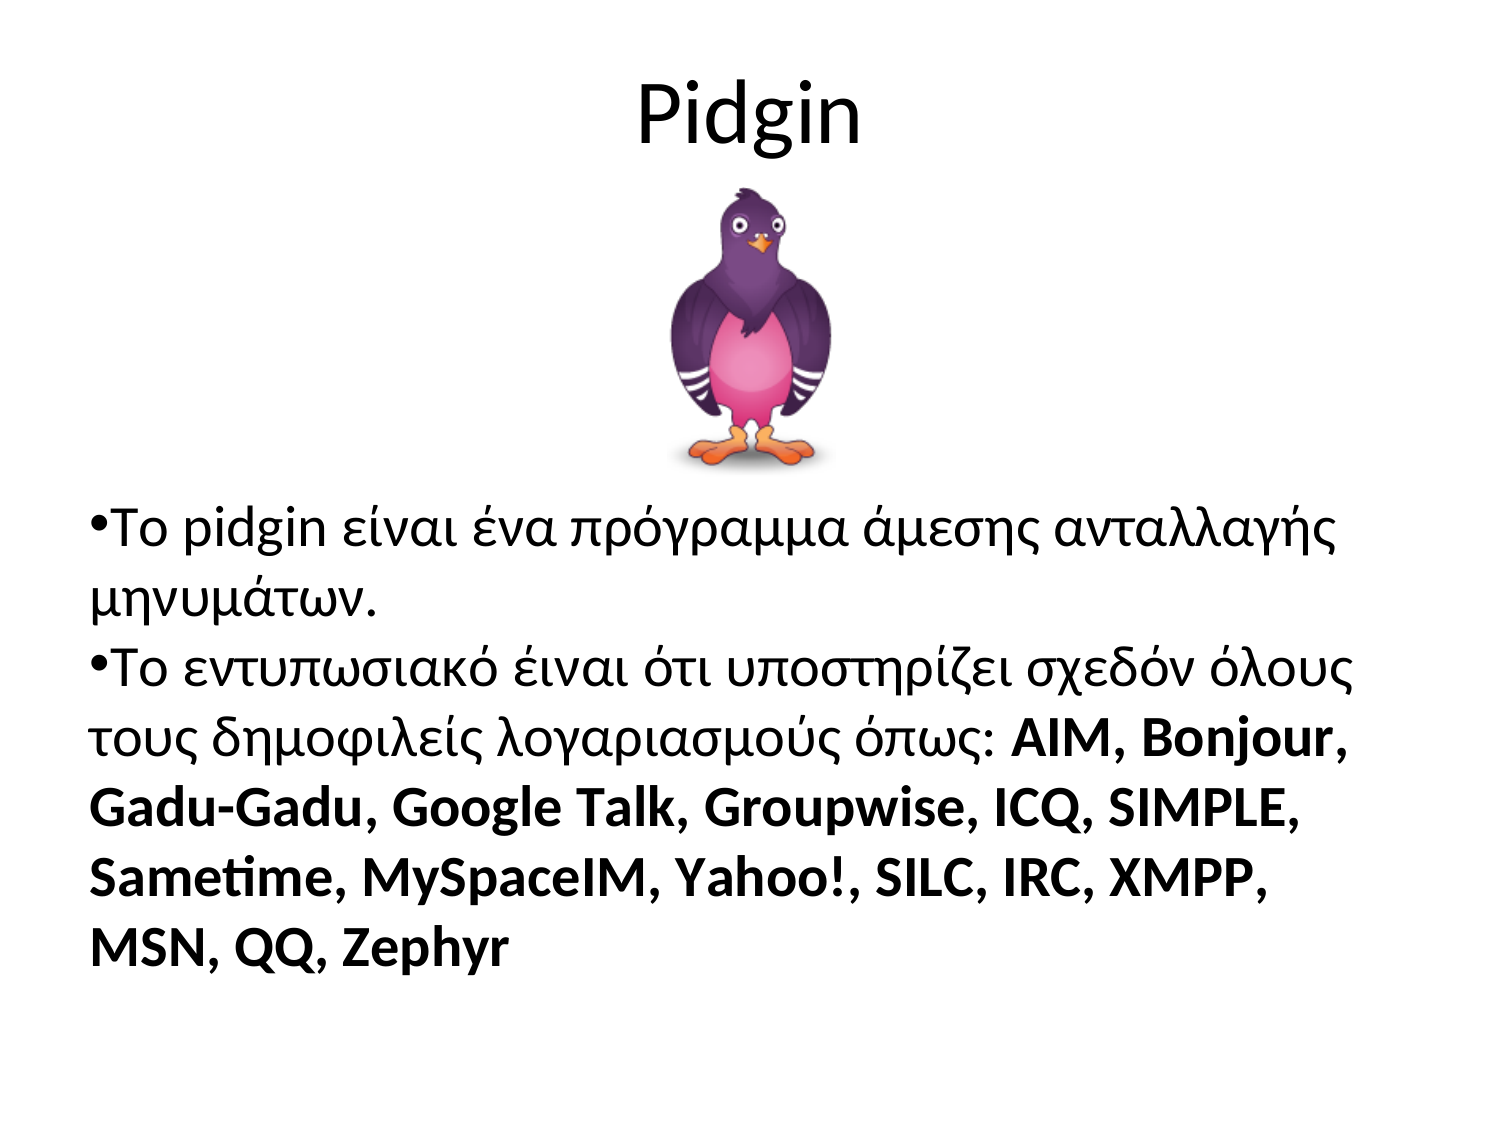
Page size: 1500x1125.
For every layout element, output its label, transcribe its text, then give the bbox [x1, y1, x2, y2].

text_box Pidgin [75, 45, 1426, 233]
text_box To pidgin είναι ένα πρόγραμμα άμεσης ανταλλαγής μηνυμάτων. Το εντυπωσιακό έιναι ότι υποστηρίζει σχεδόν όλους τους δημοφιλείς λογαριασμούς όπως: AIM, Bonjour, Gadu-Gadu, Google Talk, Groupwise, ICQ, SIMPLE, Sametime, MySpaceIM, Yahoo!, SILC, IRC, XMPP, MSN, QQ, Zephyr [75, 480, 1426, 1005]
picture [667, 187, 836, 477]
